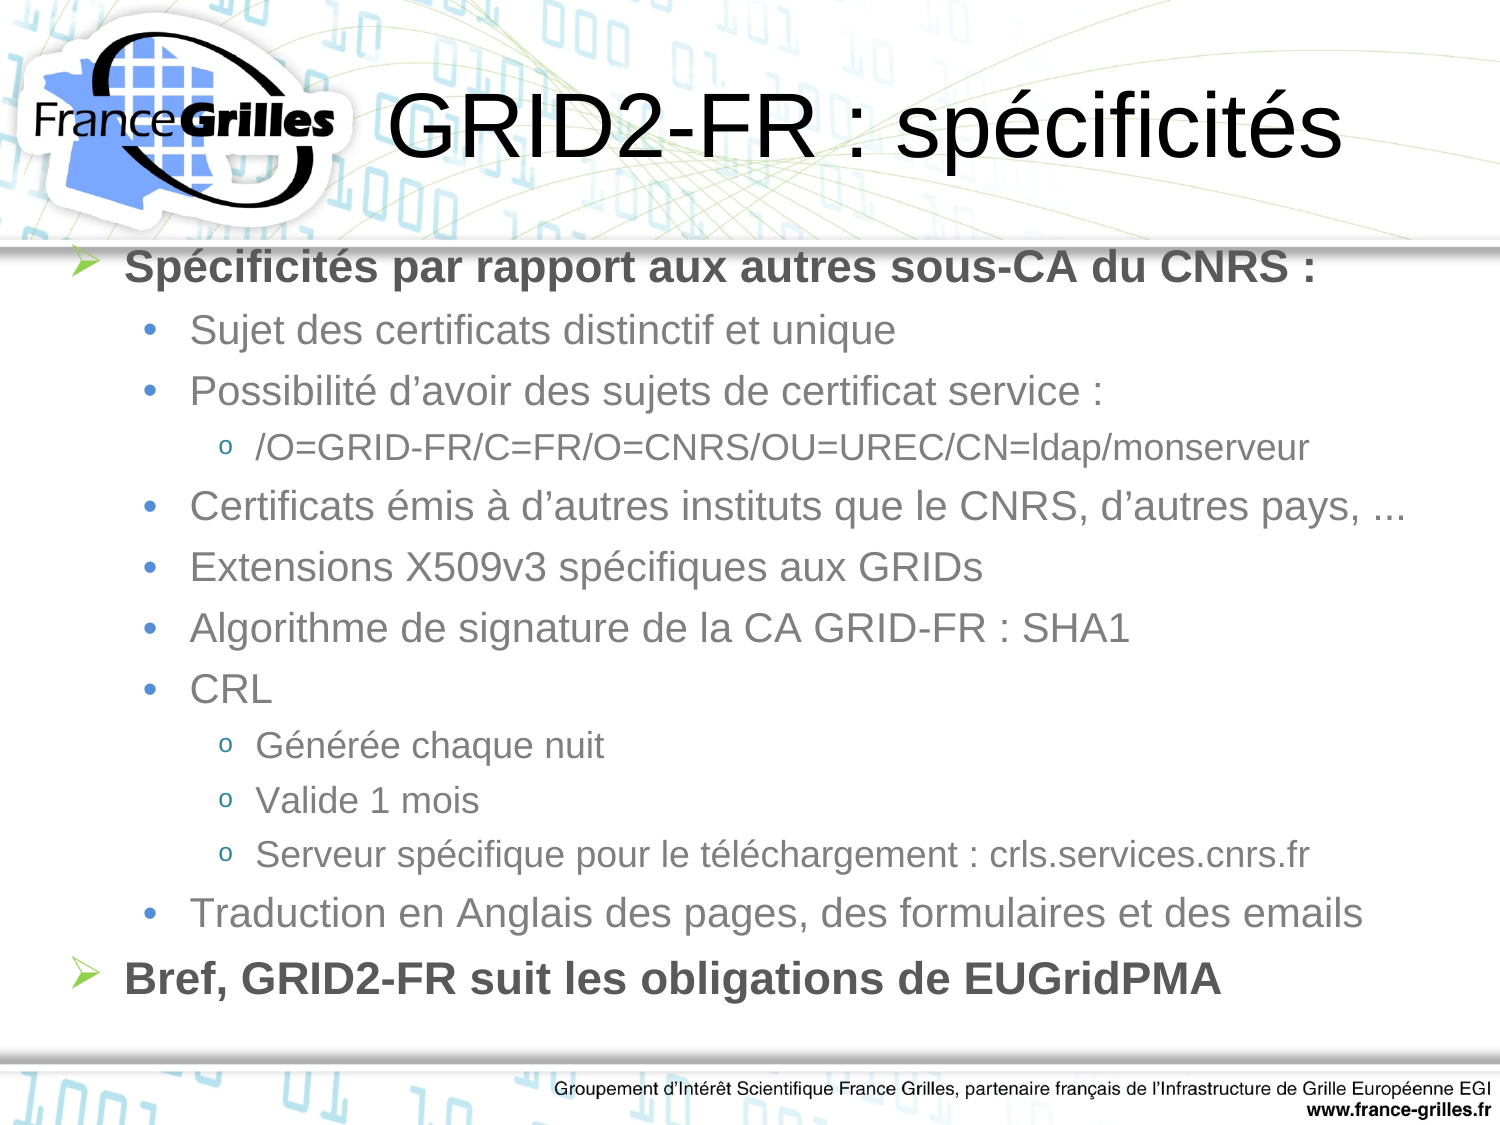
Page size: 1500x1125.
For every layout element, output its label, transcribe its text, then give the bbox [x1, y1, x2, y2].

title GRID2-FR : spécificités [372, 7, 1459, 232]
picture [0, 0, 1500, 1125]
list Spécificités par rapport aux autres sous-CA du CNRS : Sujet des certificats distinctif et unique Possibilité d’avoir des sujets de certificat service : /O=GRID-FR/C=FR/O=CNRS/OU=UREC/CN=ldap/monserveur Certificats émis à d’autres instituts que le CNRS, d’autres pays, ... Extensions X509v3 spécifiques aux GRIDs Algorithme de signature de la CA GRID-FR : SHA1 CRL Générée chaque nuit Valide 1 mois Serveur spécifique pour le téléchargement : crls.services.cnrs.fr Traduction en Anglais des pages, des formulaires et des emails Bref, GRID2-FR suit les obligations de EUGridPMA [53, 232, 1459, 1086]
